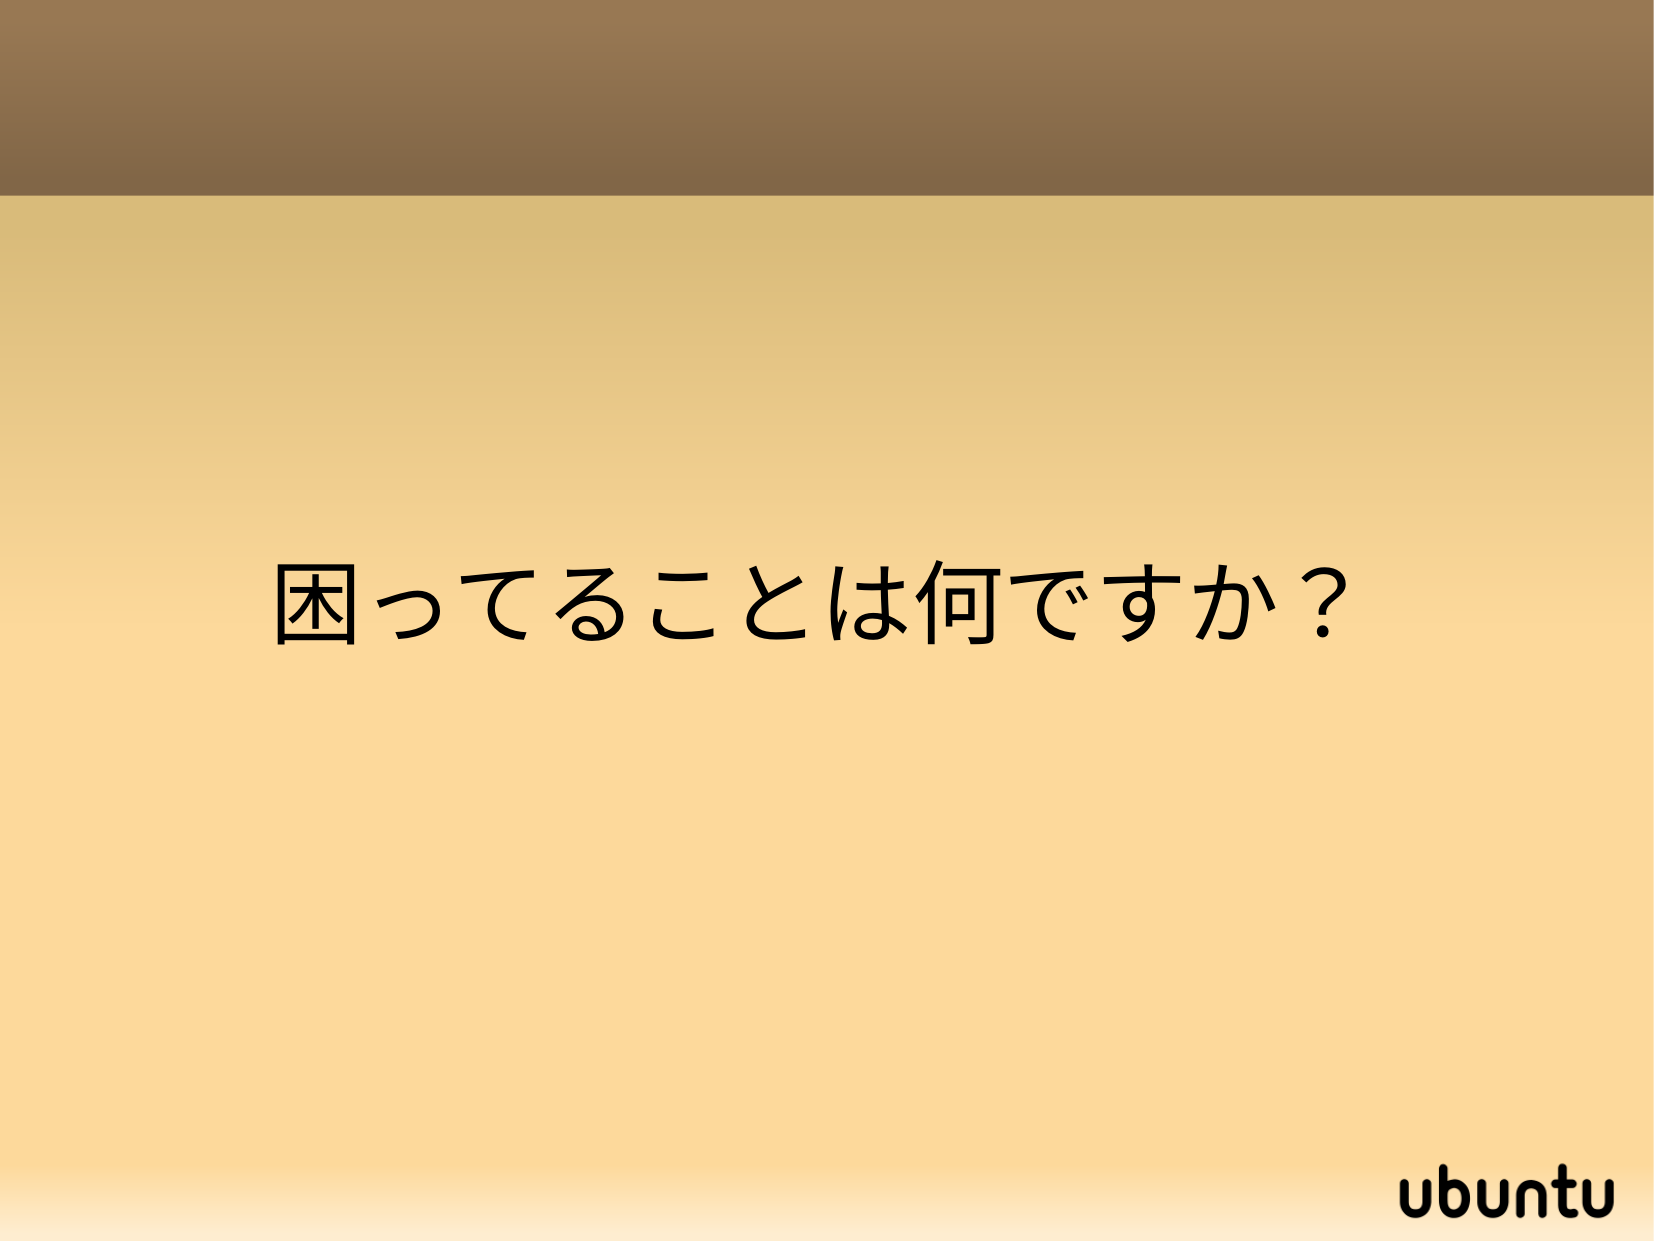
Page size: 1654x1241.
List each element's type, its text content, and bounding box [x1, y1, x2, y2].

picture [0, 0, 1654, 1241]
title 困ってることは何ですか？ [76, 501, 1565, 710]
